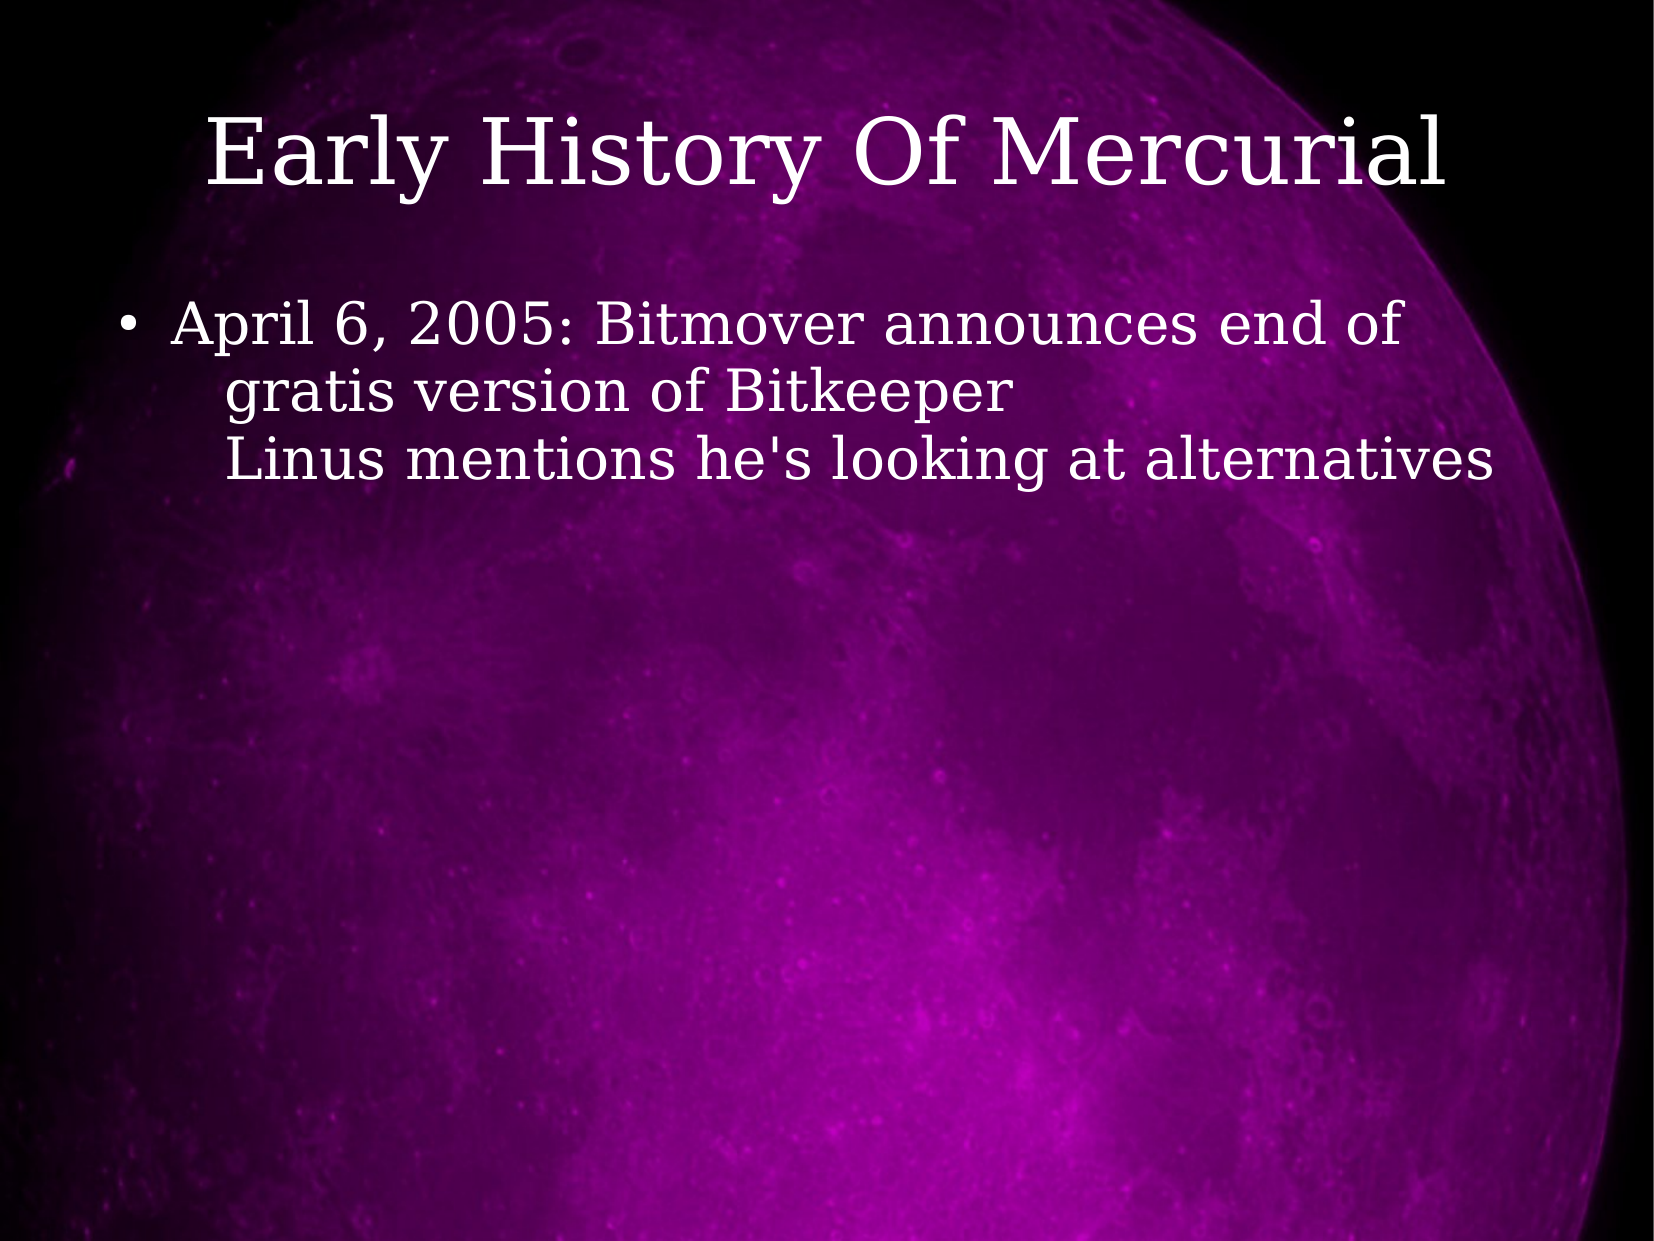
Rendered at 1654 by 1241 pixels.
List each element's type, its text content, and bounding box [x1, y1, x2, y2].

title Early History Of Mercurial [82, 49, 1571, 257]
picture [0, 0, 1654, 1241]
list April 6, 2005: Bitmover announces end of gratis version of Bitkeeper Linus mentions he's looking at alternatives [82, 290, 1571, 1109]
